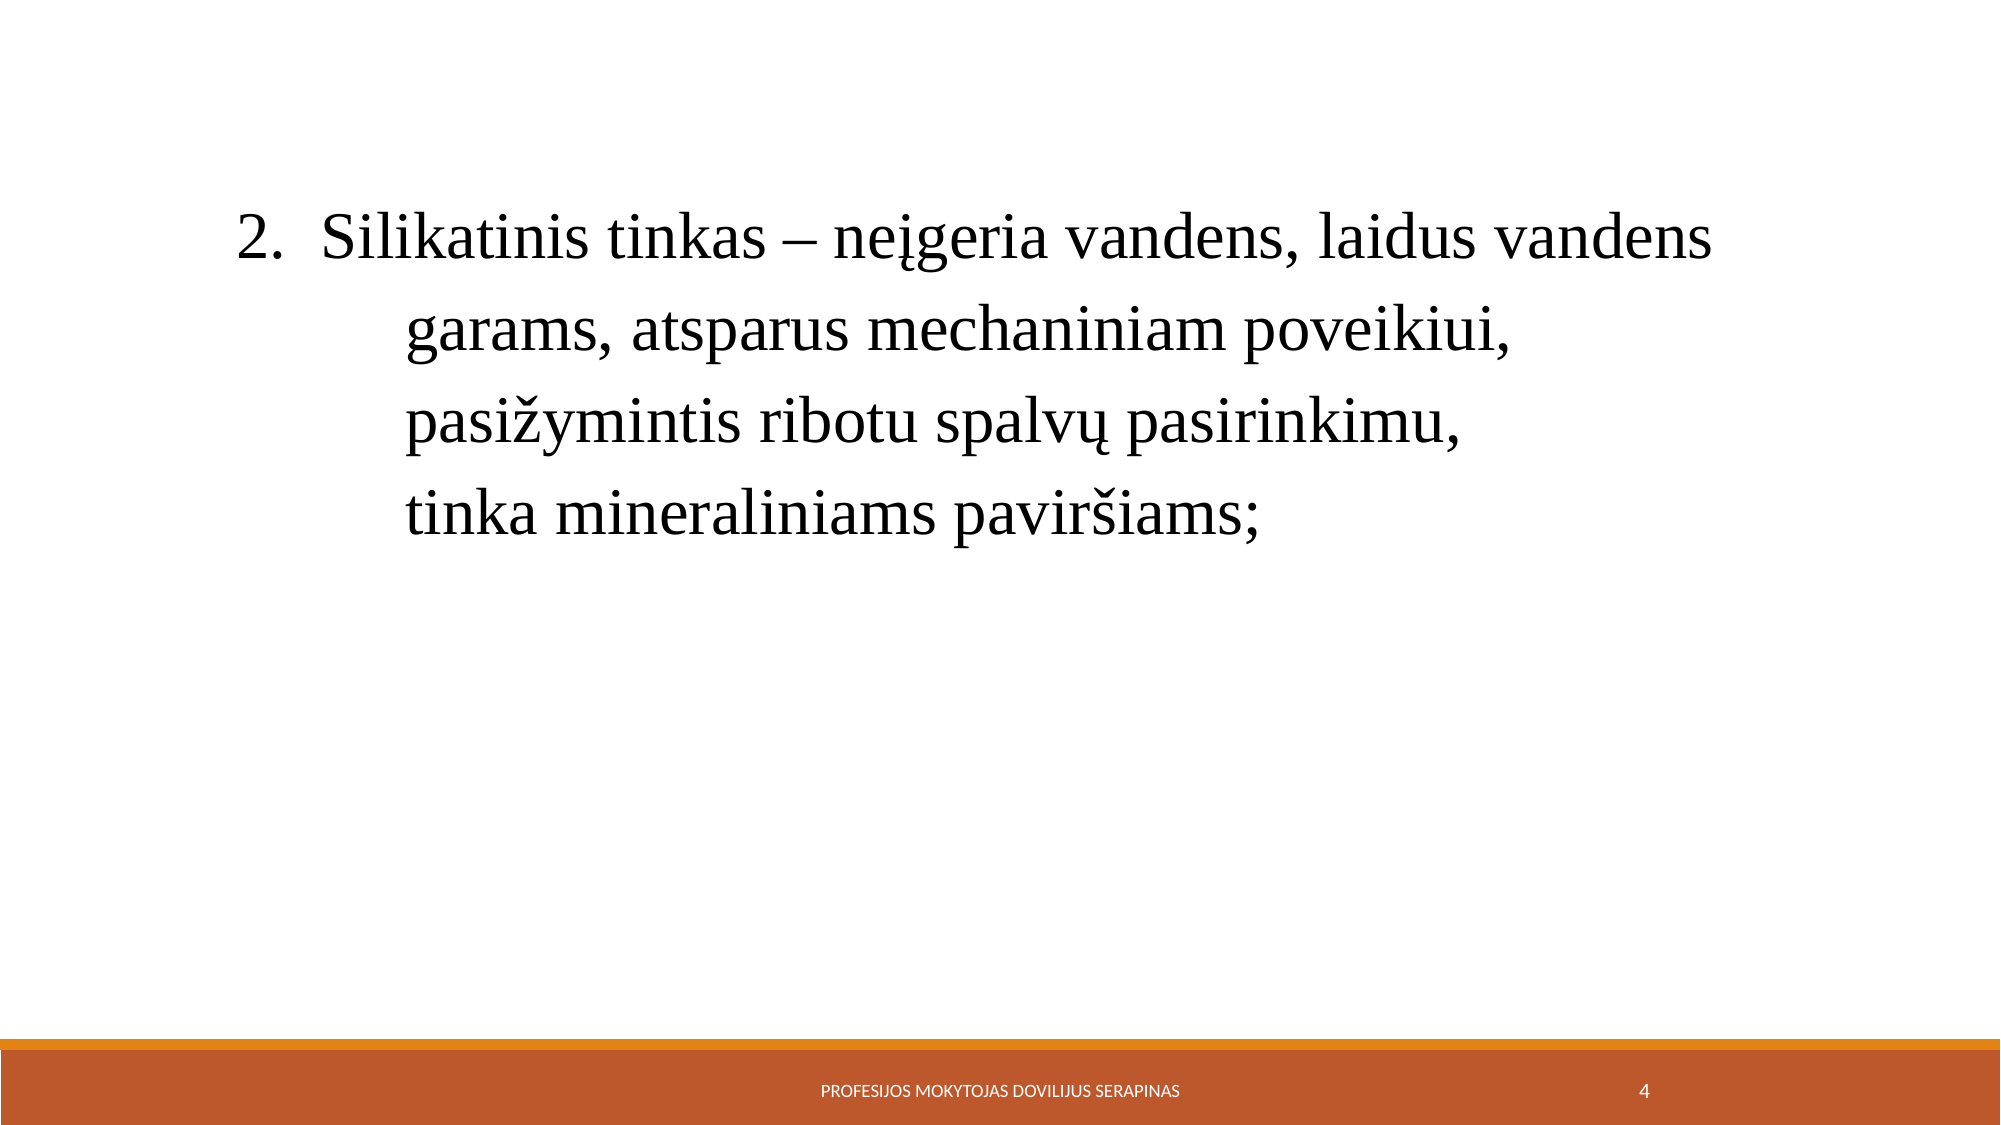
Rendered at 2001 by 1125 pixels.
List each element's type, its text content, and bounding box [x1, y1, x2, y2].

text_box Silikatinis tinkas – neįgeria vandens, laidus vandens garams, atsparus mechaniniam poveikiui, pasižymintis ribotu spalvų pasirinkimu, tinka mineraliniams paviršiams; [221, 173, 1829, 556]
text_box Profesijos Mokytojas Dovilijus Serapinas [604, 1059, 1396, 1120]
text_box [1624, 1059, 1840, 1120]
